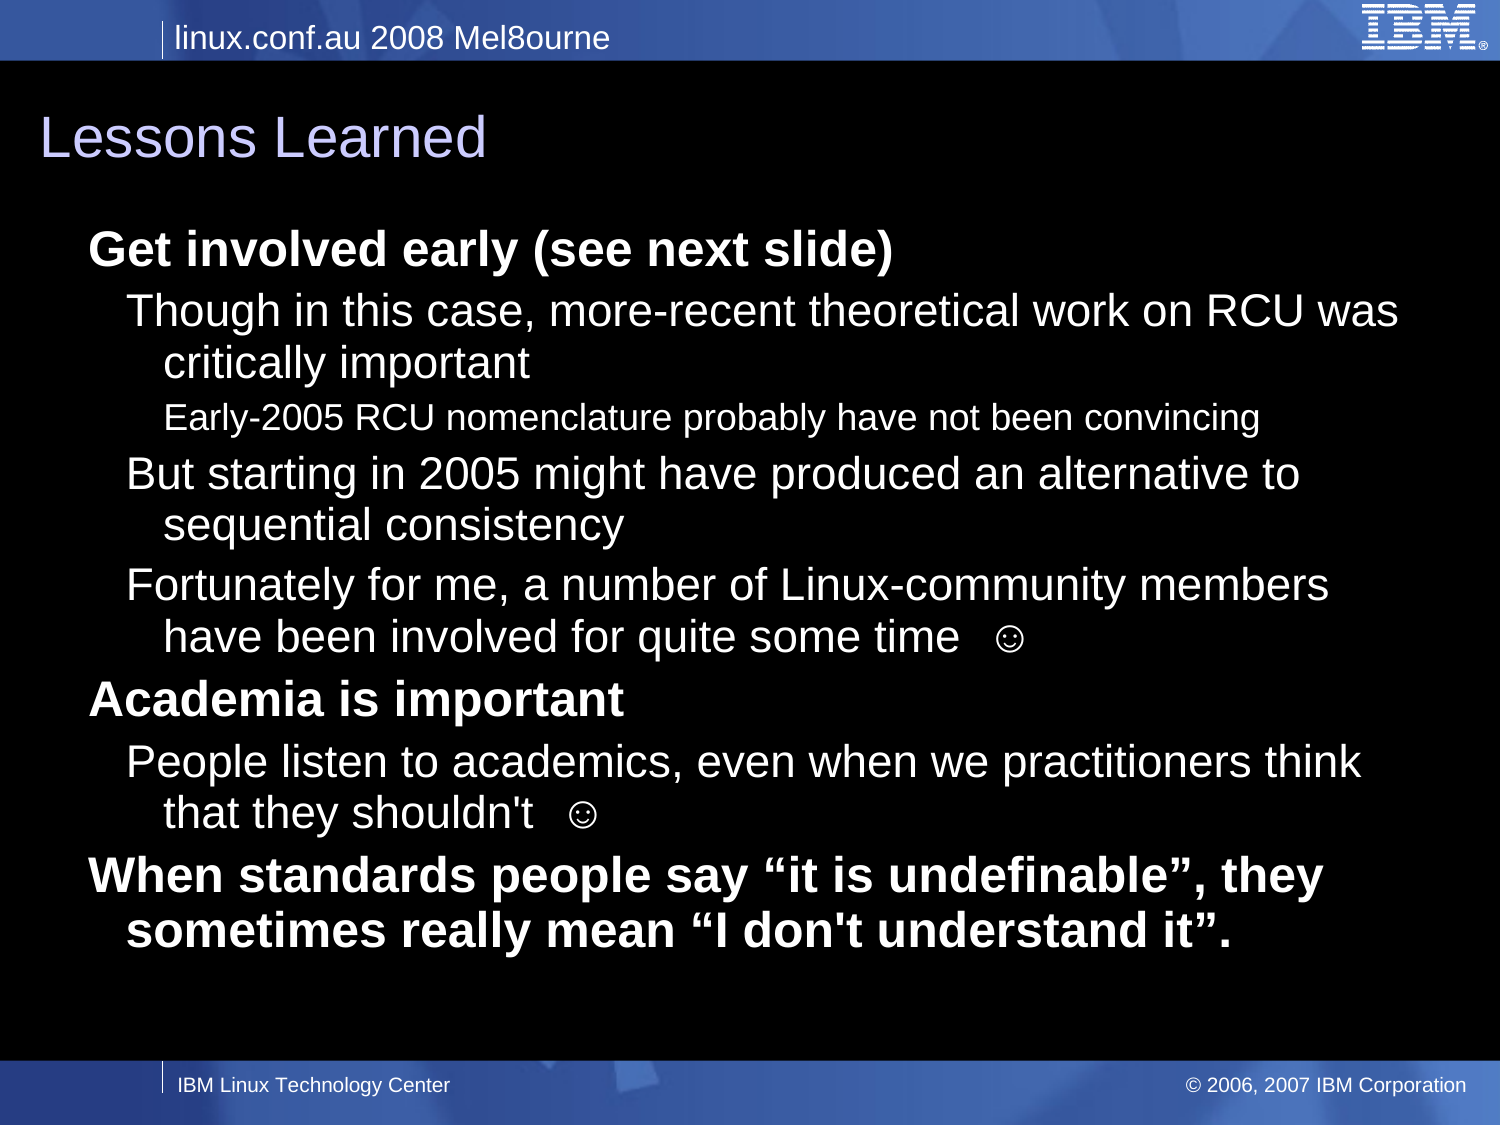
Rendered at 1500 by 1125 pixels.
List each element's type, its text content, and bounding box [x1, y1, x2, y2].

list Get involved early (see next slide) Though in this case, more-recent theoretical work on RCU was critically important Early-2005 RCU nomenclature probably have not been convincing But starting in 2005 might have produced an alternative to sequential consistency Fortunately for me, a number of Linux-community members have been involved for quite some time ☺ Academia is important People listen to academics, even when we practitioners think that they shouldn't ☺ When standards people say “it is undefinable”, they sometimes really mean “I don't understand it”. [73, 218, 1438, 1061]
picture [0, 1061, 1500, 1125]
title Lessons Learned [25, 94, 1378, 177]
picture [0, 0, 1500, 60]
